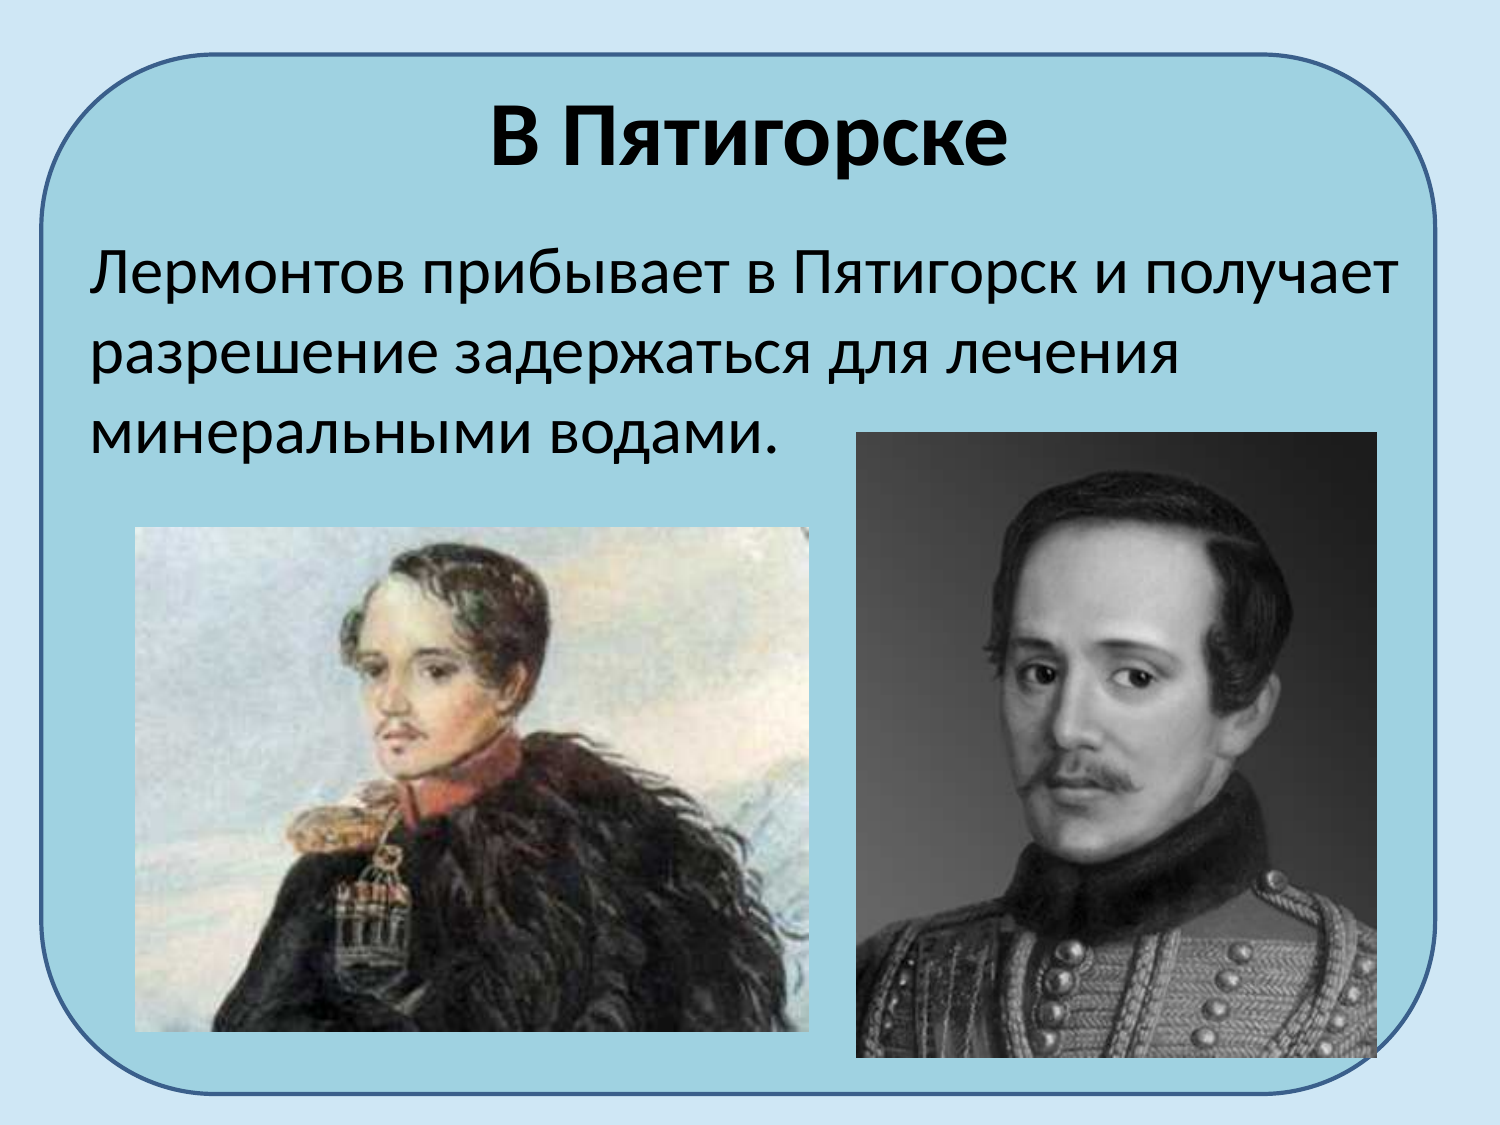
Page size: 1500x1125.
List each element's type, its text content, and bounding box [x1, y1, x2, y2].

picture [135, 527, 809, 1032]
picture [856, 432, 1377, 1058]
title В Пятигорске [75, 66, 1425, 219]
list Лермонтов прибывает в Пятигорск и получает разрешение задержаться для лечения минеральными водами. [75, 219, 1425, 492]
